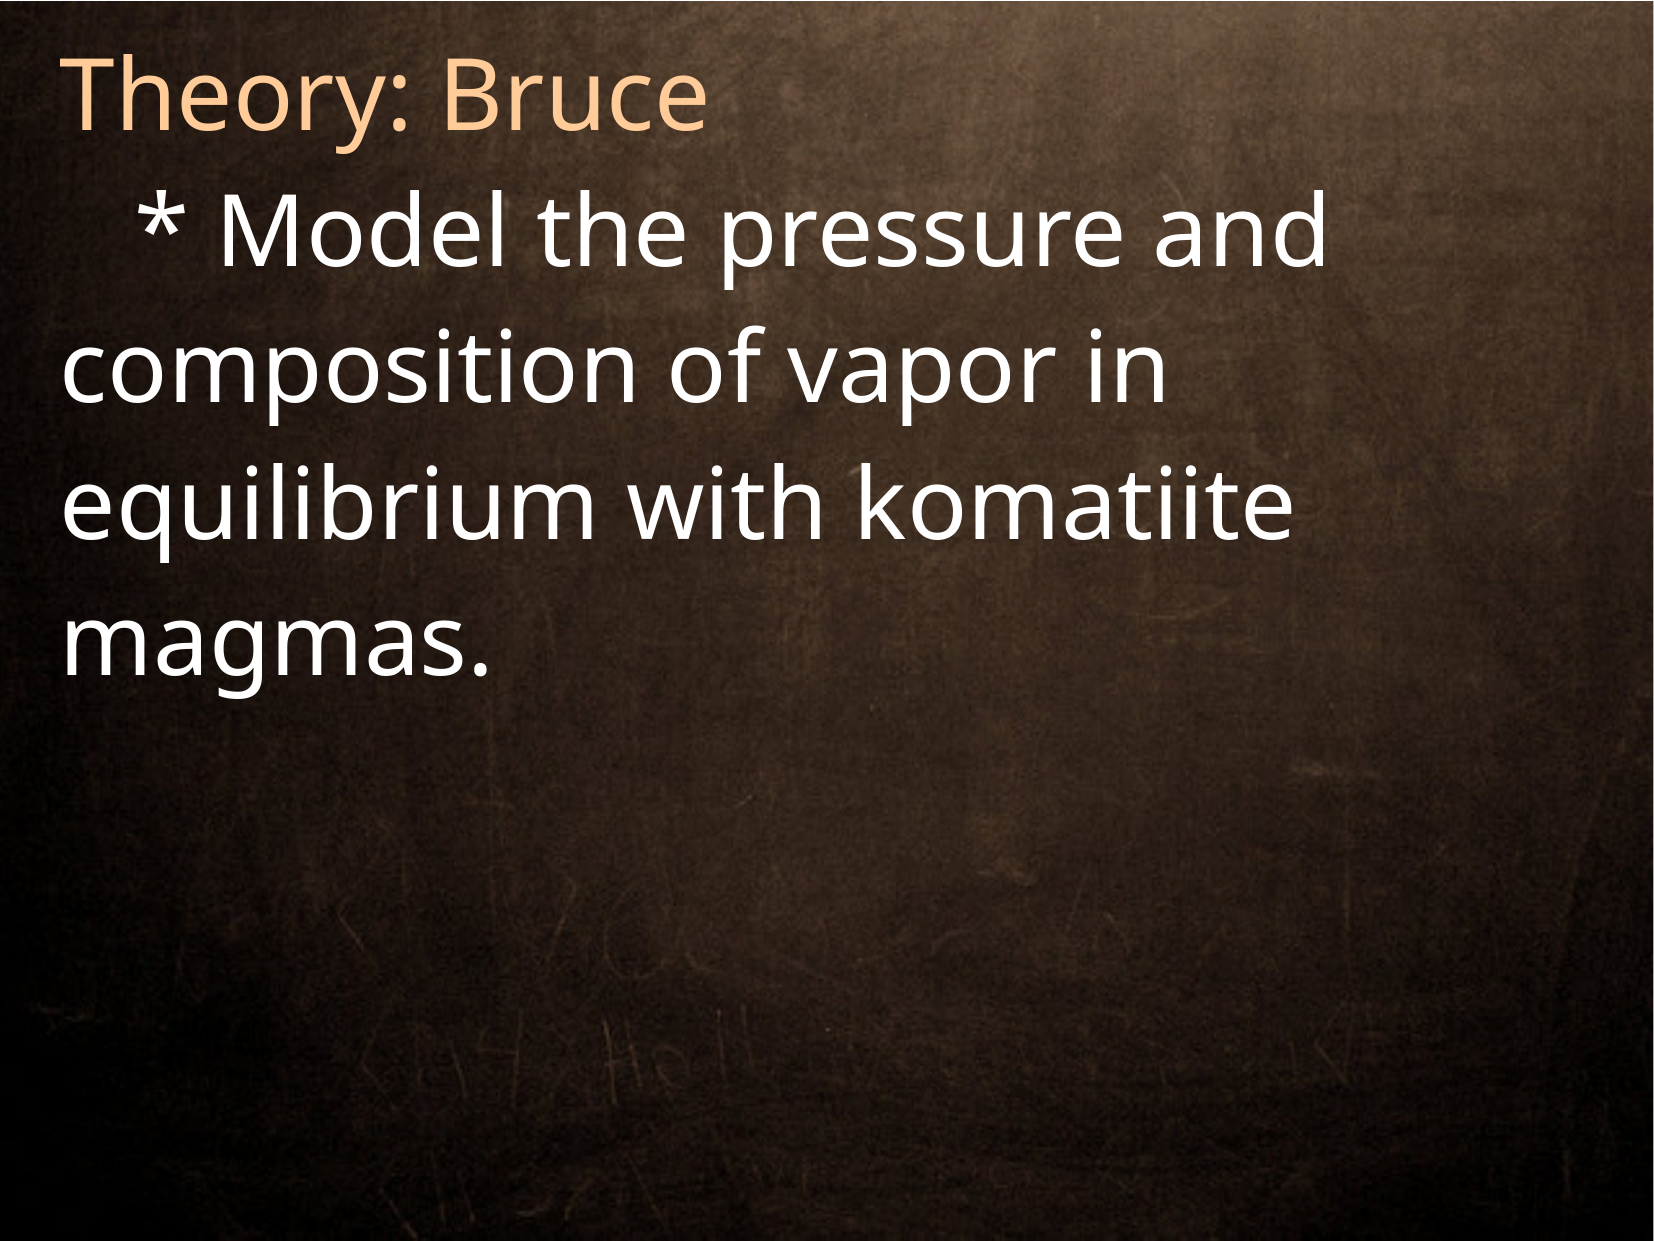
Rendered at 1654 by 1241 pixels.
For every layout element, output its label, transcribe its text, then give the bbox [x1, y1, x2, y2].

text_box Theory: Bruce * Model the pressure and composition of vapor in equilibrium with komatiite magmas. [45, 16, 1606, 729]
picture [0, 1, 1654, 1241]
